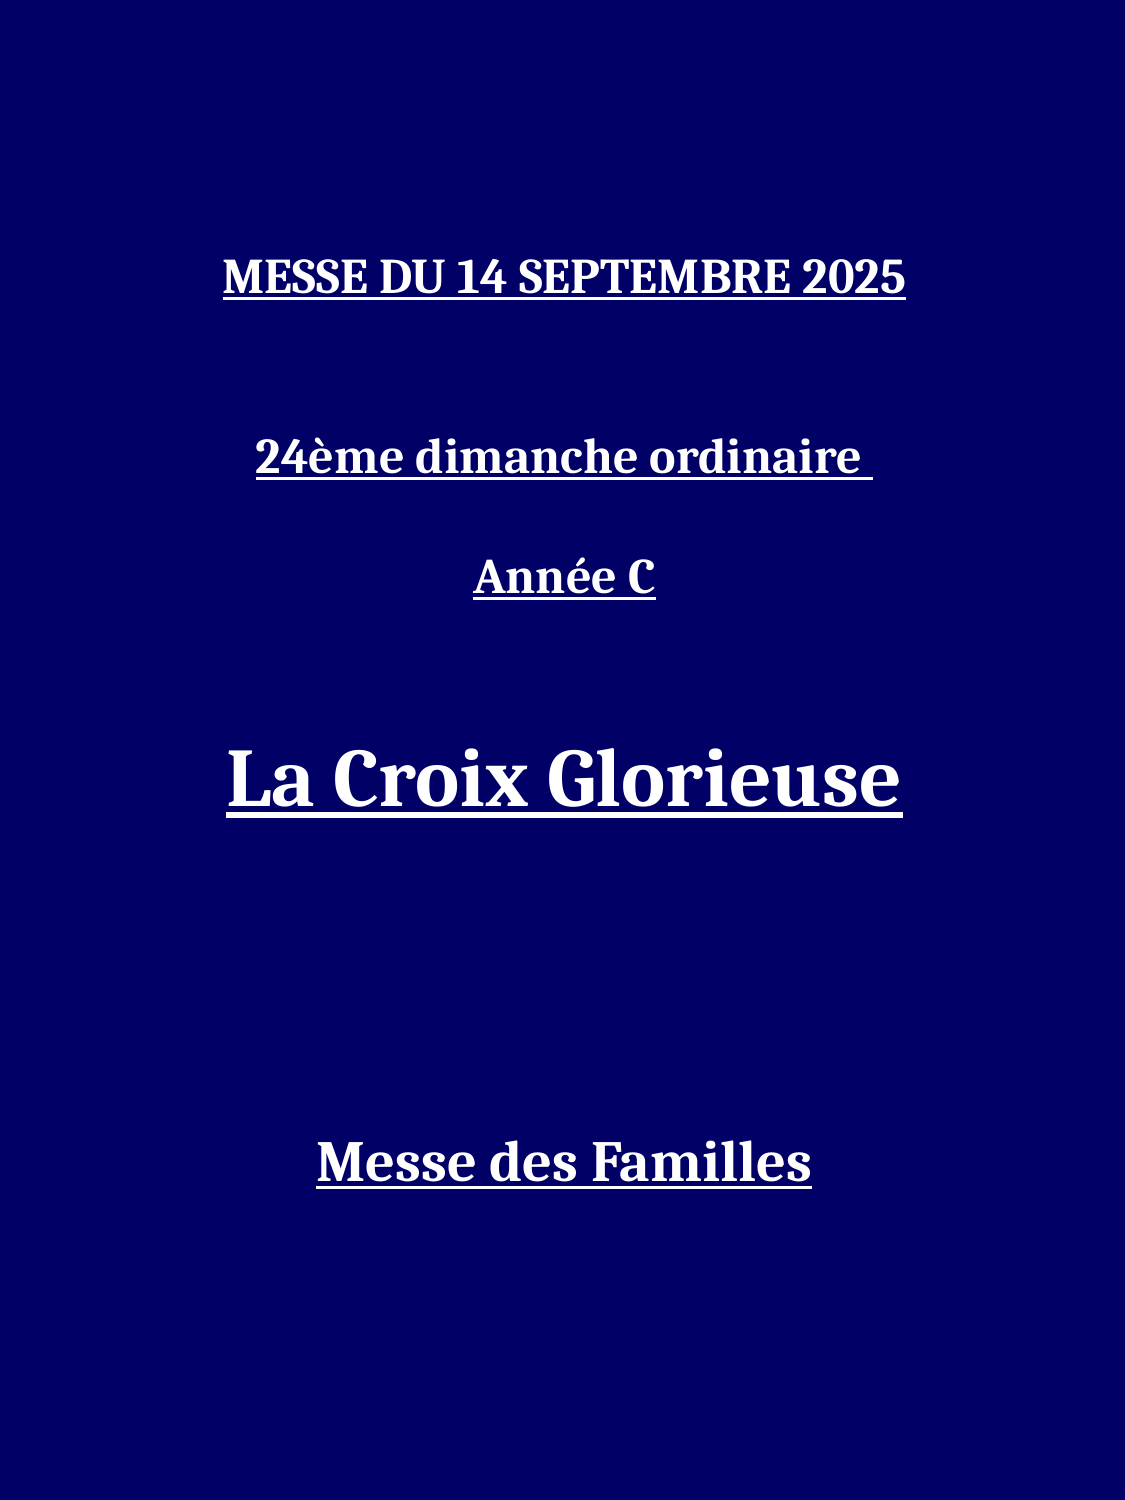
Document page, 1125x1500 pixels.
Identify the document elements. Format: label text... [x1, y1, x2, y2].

text_box MESSE DU 14 SEPTEMBRE 2025 24ème dimanche ordinaire Année C La Croix Glorieuse Messe des Familles [0, 236, 1125, 1341]
